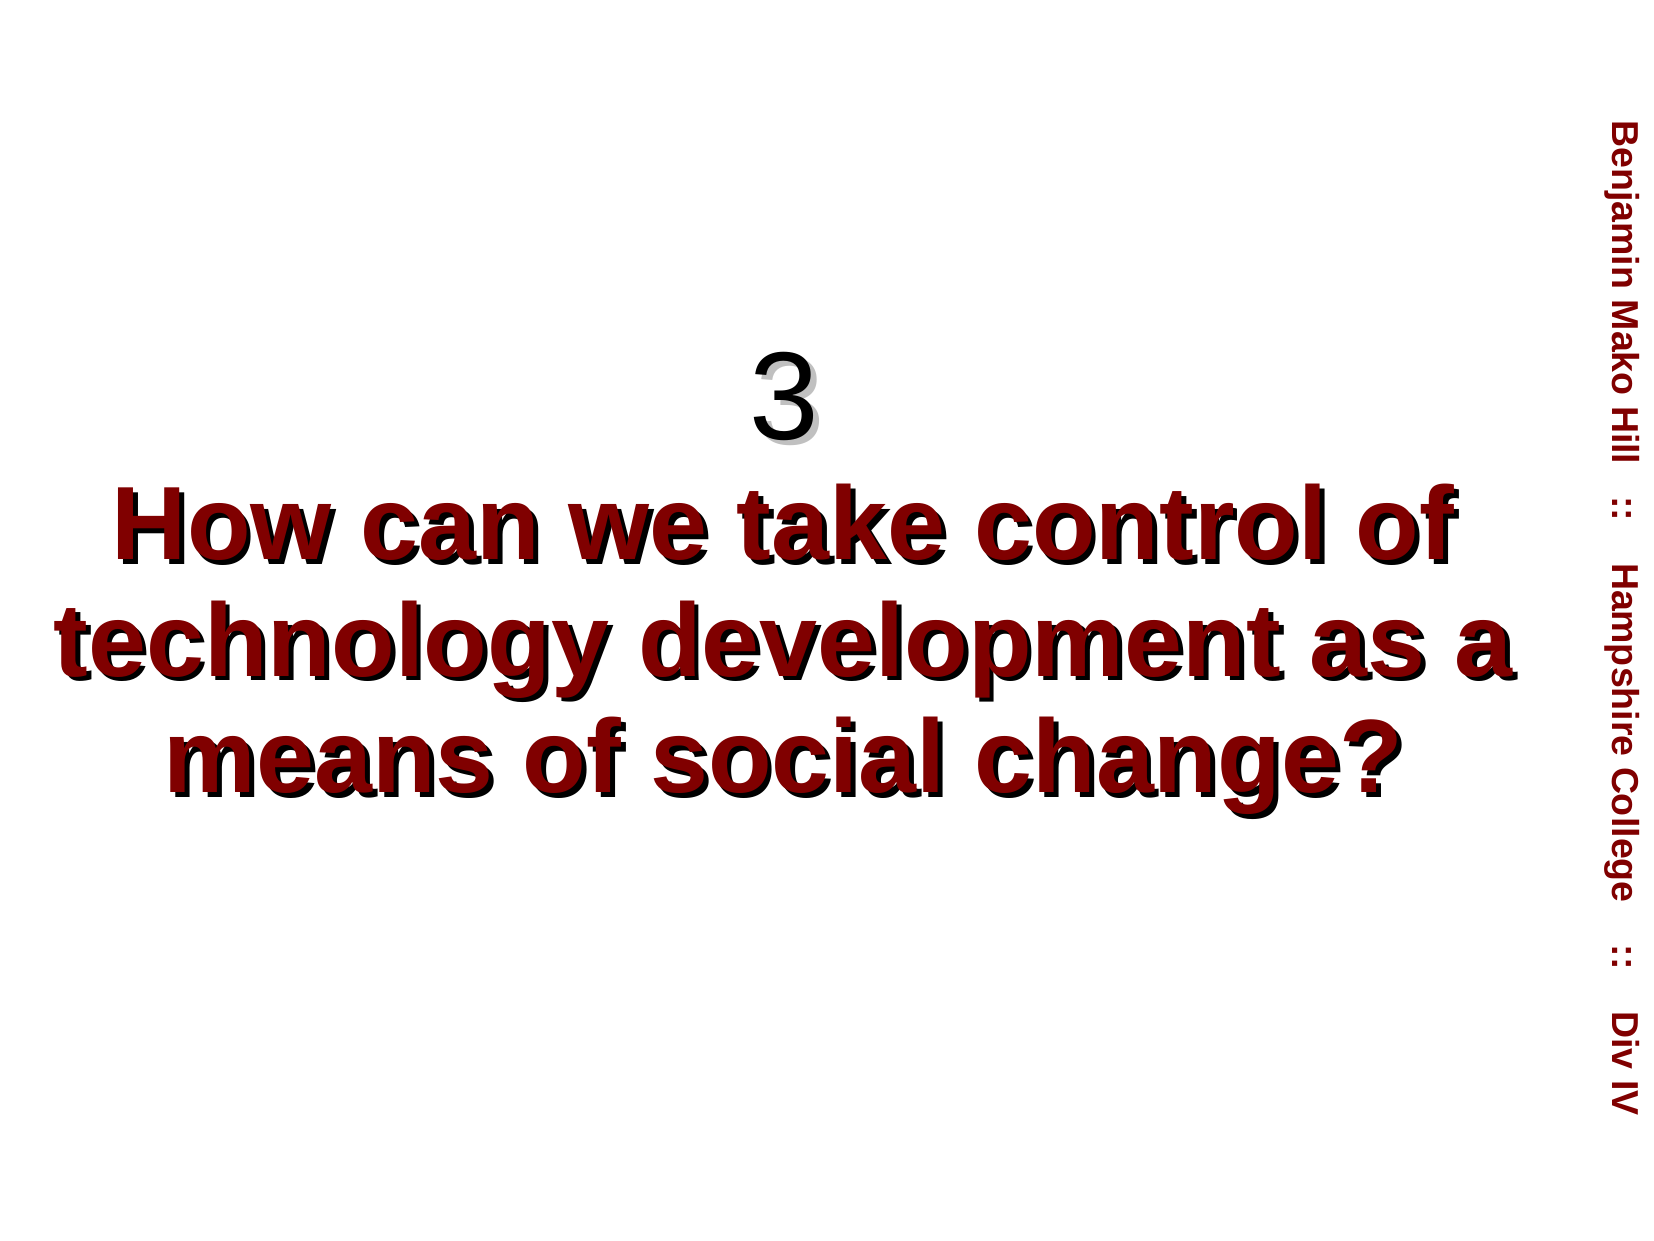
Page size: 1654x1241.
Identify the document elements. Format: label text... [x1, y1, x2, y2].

title 3 How can we take control of technology development as a means of social change? [24, 307, 1544, 833]
